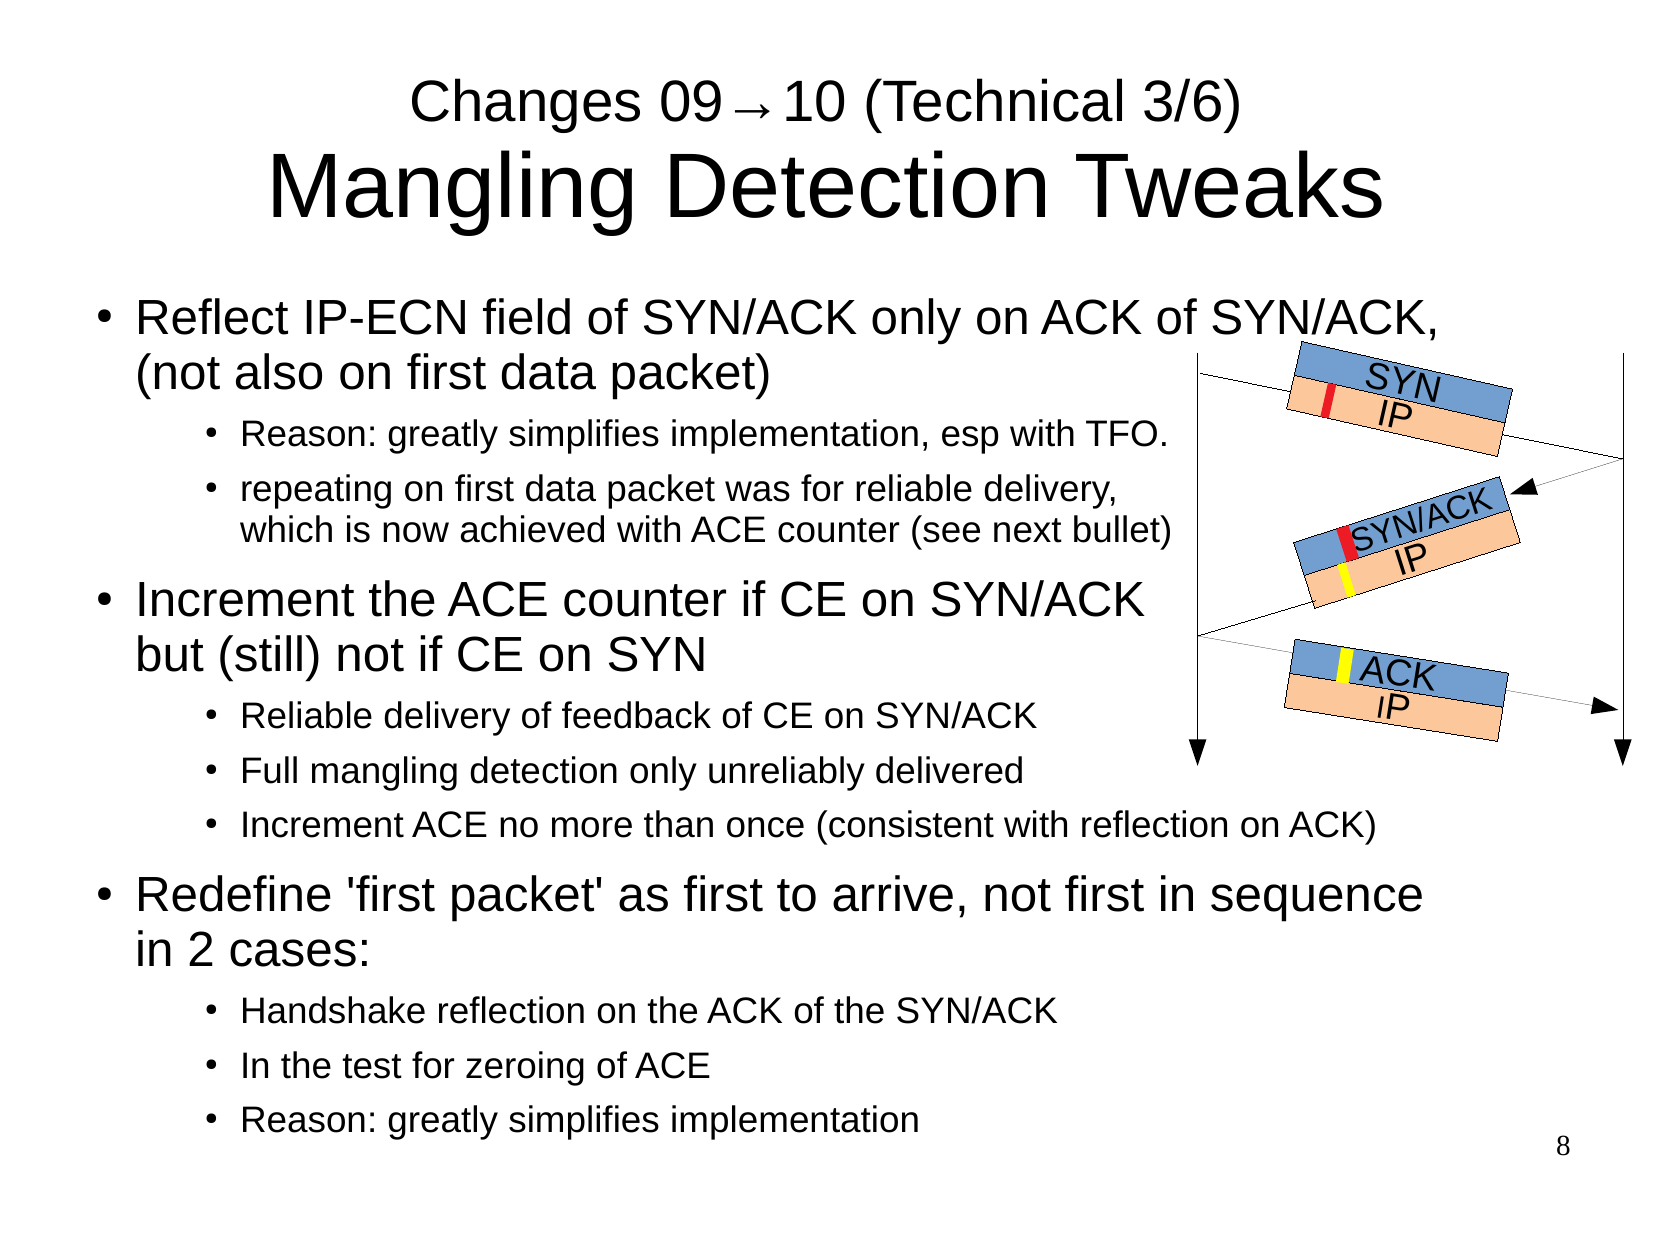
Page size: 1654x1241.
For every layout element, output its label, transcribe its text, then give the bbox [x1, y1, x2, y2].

text_box IP [1329, 384, 1505, 457]
list Reflect IP-ECN field of SYN/ACK only on ACK of SYN/ACK, (not also on first data packet) Reason: greatly simplifies implementation, esp with TFO. repeating on first data packet was for reliable delivery, which is now achieved with ACE counter (see next bullet) Increment the ACE counter if CE on SYN/ACK but (still) not if CE on SYN Reliable delivery of feedback of CE on SYN/ACK Full mangling detection only unreliably delivered Increment ACE no more than once (consistent with reflection on ACK) Redefine 'first packet' as first to arrive, not first in sequence in 2 cases: Handshake reflection on the ACK of the SYN/ACK In the test for zeroing of ACE Reason: greatly simplifies implementation [82, 290, 1571, 1142]
text_box [1335, 647, 1354, 684]
text_box IP [1286, 375, 1327, 417]
text_box IP [1345, 509, 1521, 595]
text_box SYN [1294, 341, 1513, 423]
text_box IP [1304, 564, 1347, 609]
title Changes 09→10 (Technical 3/6) Mangling Detection Tweaks [82, 49, 1571, 257]
text_box [1336, 525, 1360, 598]
text_box [1320, 382, 1337, 419]
text_box IP [1284, 673, 1503, 742]
text_box ACK [1289, 639, 1509, 707]
text_box SYN/ACK [1293, 528, 1346, 575]
text_box SYN/ACK [1348, 476, 1510, 557]
